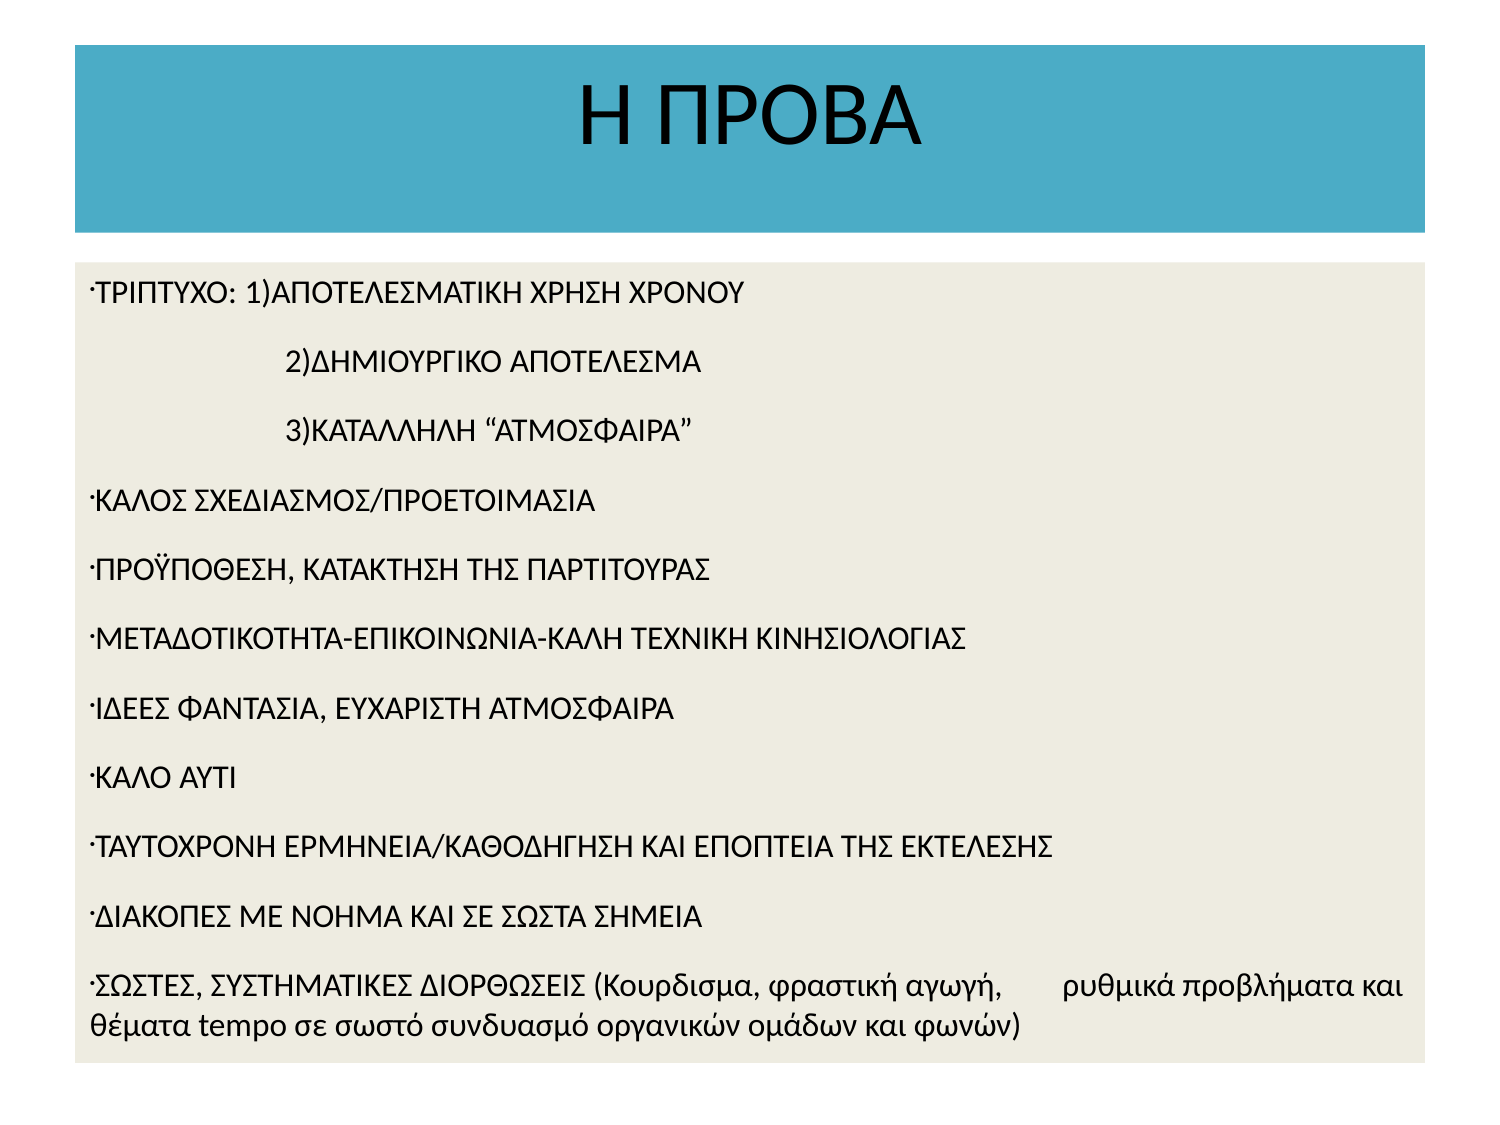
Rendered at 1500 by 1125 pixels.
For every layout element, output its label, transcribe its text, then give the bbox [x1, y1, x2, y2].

title Η ΠΡΟΒΑ [75, 45, 1425, 233]
list ΤΡΙΠΤΥΧΟ: 1)ΑΠΟΤΕΛΕΣΜΑΤΙΚΗ ΧΡΗΣΗ ΧΡΟΝΟΥ 2)ΔΗΜΙΟΥΡΓΙΚΟ ΑΠΟΤΕΛΕΣΜΑ 3)ΚΑΤΑΛΛΗΛΗ “ΑΤΜΟΣΦΑΙΡΑ” ΚΑΛΟΣ ΣΧΕΔΙΑΣΜΟΣ/ΠΡΟΕΤΟΙΜΑΣΙΑ ΠΡΟΫΠΟΘΕΣΗ, ΚΑΤΑΚΤΗΣΗ ΤΗΣ ΠΑΡΤΙΤΟΥΡΑΣ ΜΕΤΑΔΟΤΙΚΟΤΗΤΑ-ΕΠΙΚΟΙΝΩΝΙΑ-ΚΑΛΗ ΤΕΧΝΙΚΗ ΚΙΝΗΣΙΟΛΟΓΙΑΣ ΙΔΕΕΣ ΦΑΝΤΑΣΙΑ, ΕΥΧΑΡΙΣΤΗ ΑΤΜΟΣΦΑΙΡΑ ΚΑΛΟ ΑΥΤΙ ΤΑΥΤΟΧΡΟΝΗ ΕΡΜΗΝΕΙΑ/ΚΑΘΟΔΗΓΗΣΗ ΚΑΙ ΕΠΟΠΤΕΙΑ ΤΗΣ ΕΚΤΕΛΕΣΗΣ ΔΙΑΚΟΠΕΣ ΜΕ ΝΟΗΜΑ ΚΑΙ ΣΕ ΣΩΣΤΑ ΣΗΜΕΙΑ ΣΩΣΤΕΣ, ΣΥΣΤΗΜΑΤΙΚΕΣ ΔΙΟΡΘΩΣΕΙΣ (Κουρδισμα, φραστική αγωγή, ρυθμικά προβλήματα και θέματα tempo σε σωστό συνδυασμό οργανικών ομάδων και φωνών) [75, 262, 1425, 1063]
